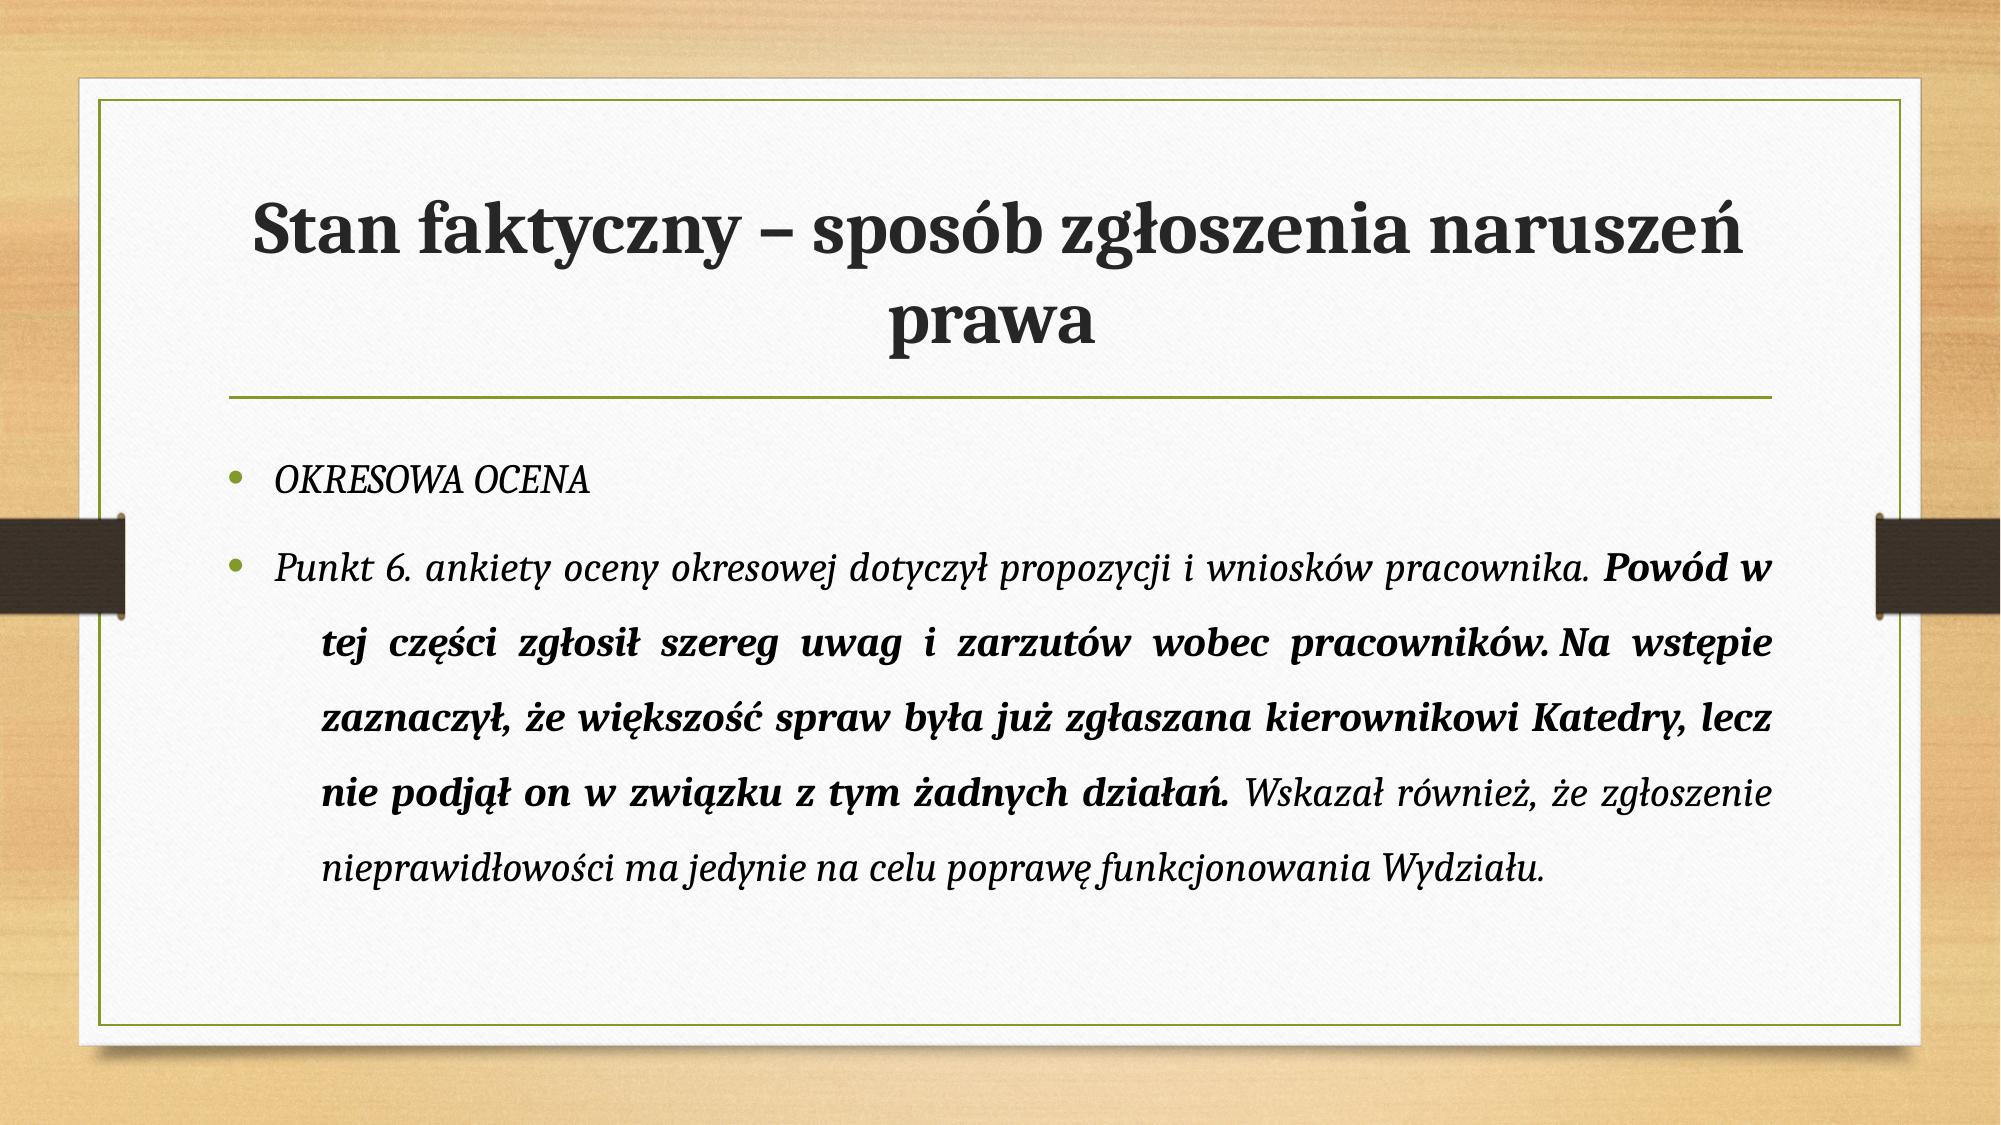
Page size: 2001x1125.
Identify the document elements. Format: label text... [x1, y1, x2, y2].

list OKRESOWA OCENA Punkt 6. ankiety oceny okresowej dotyczył propozycji i wniosków pracownika. Powód w tej części zgłosił szereg uwag i zarzutów wobec pracowników. Na wstępie zaznaczył, że większość spraw była już zgłaszana kierownikowi Katedry, lecz nie podjął on w związku z tym żadnych działań. Wskazał również, że zgłoszenie nieprawidłowości ma jedynie na celu poprawę funkcjonowania Wydziału. [212, 419, 1788, 964]
title Stan faktyczny – sposób zgłoszenia naruszeń prawa [212, 161, 1788, 376]
